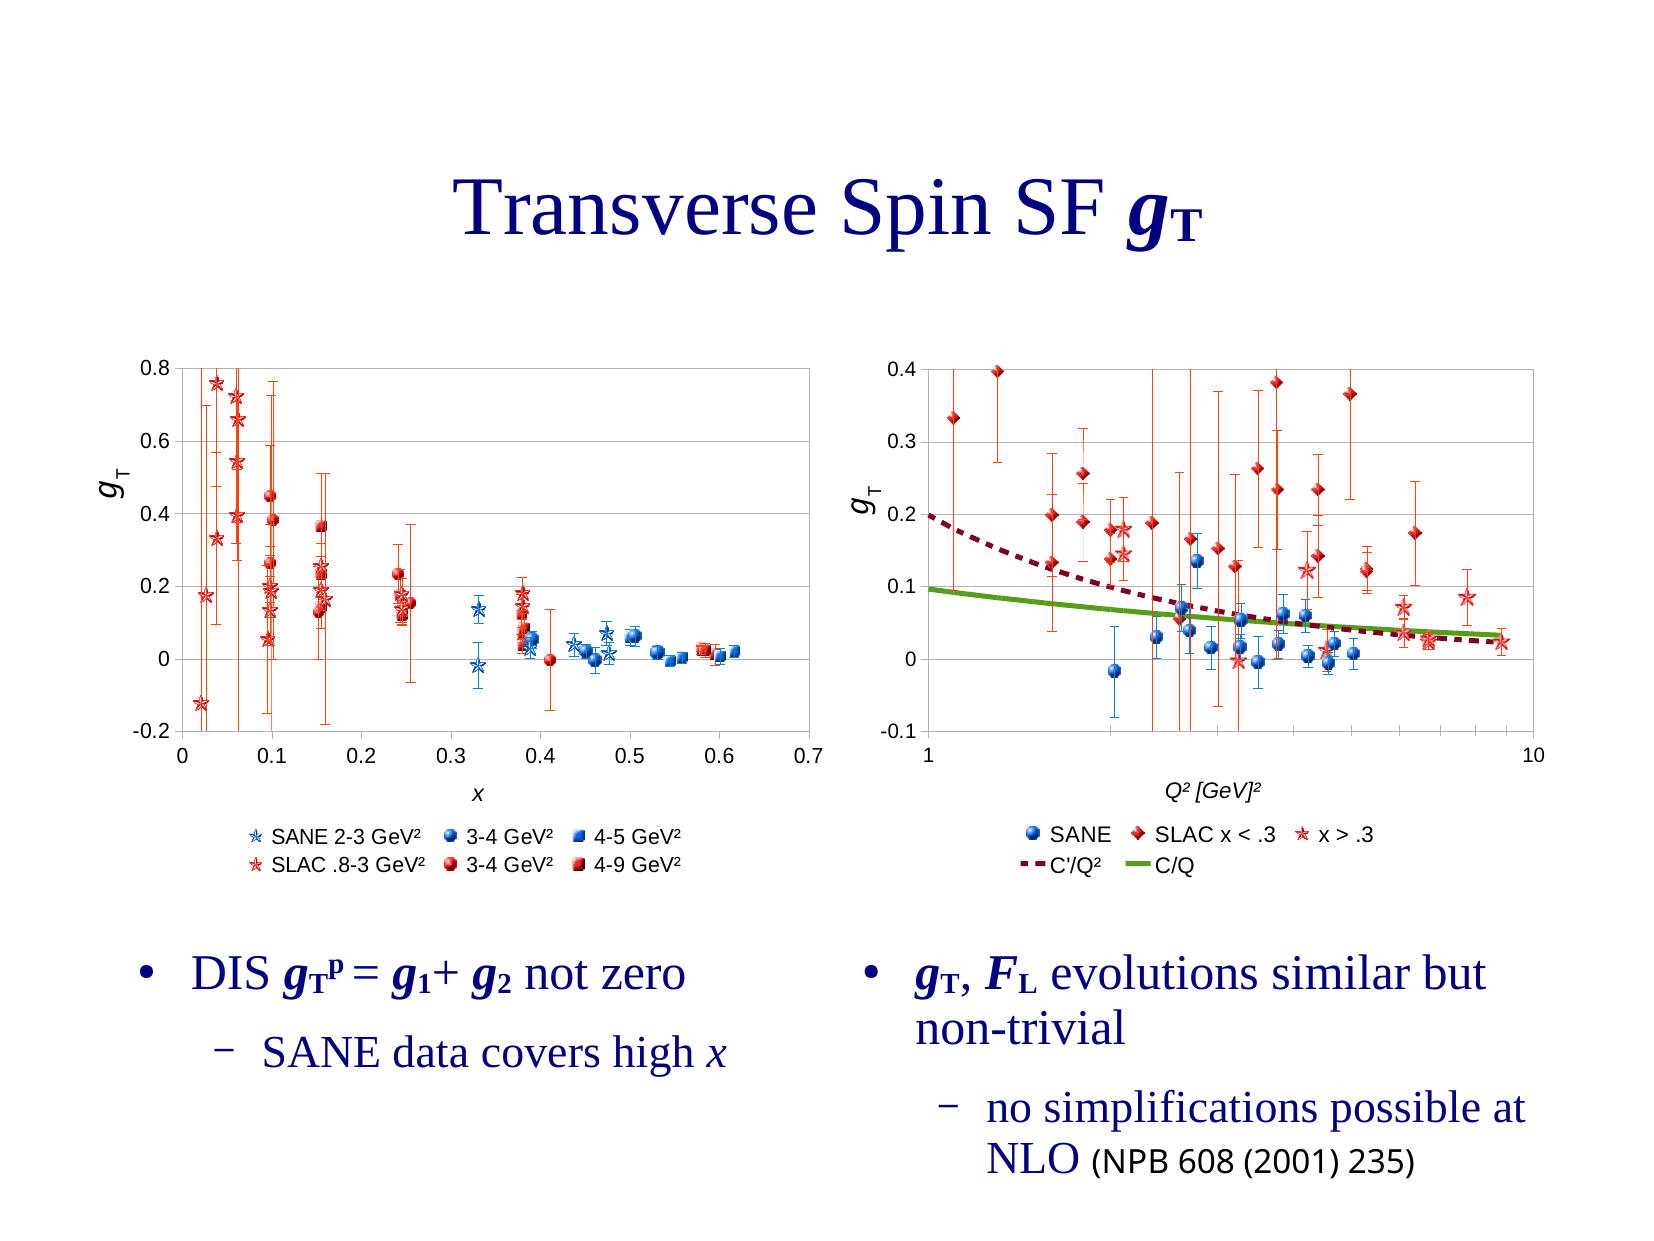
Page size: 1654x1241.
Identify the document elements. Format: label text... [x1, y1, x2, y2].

list DIS gTp = g1+ g2 not zero SANE data covers high x [120, 945, 809, 1183]
list gT, FL evolutions similar but non-trivial no simplifications possible at NLO (NPB 608 (2001) 235) [844, 945, 1534, 1219]
title Transverse Spin SF gT [121, 102, 1534, 311]
picture [75, 345, 1576, 901]
